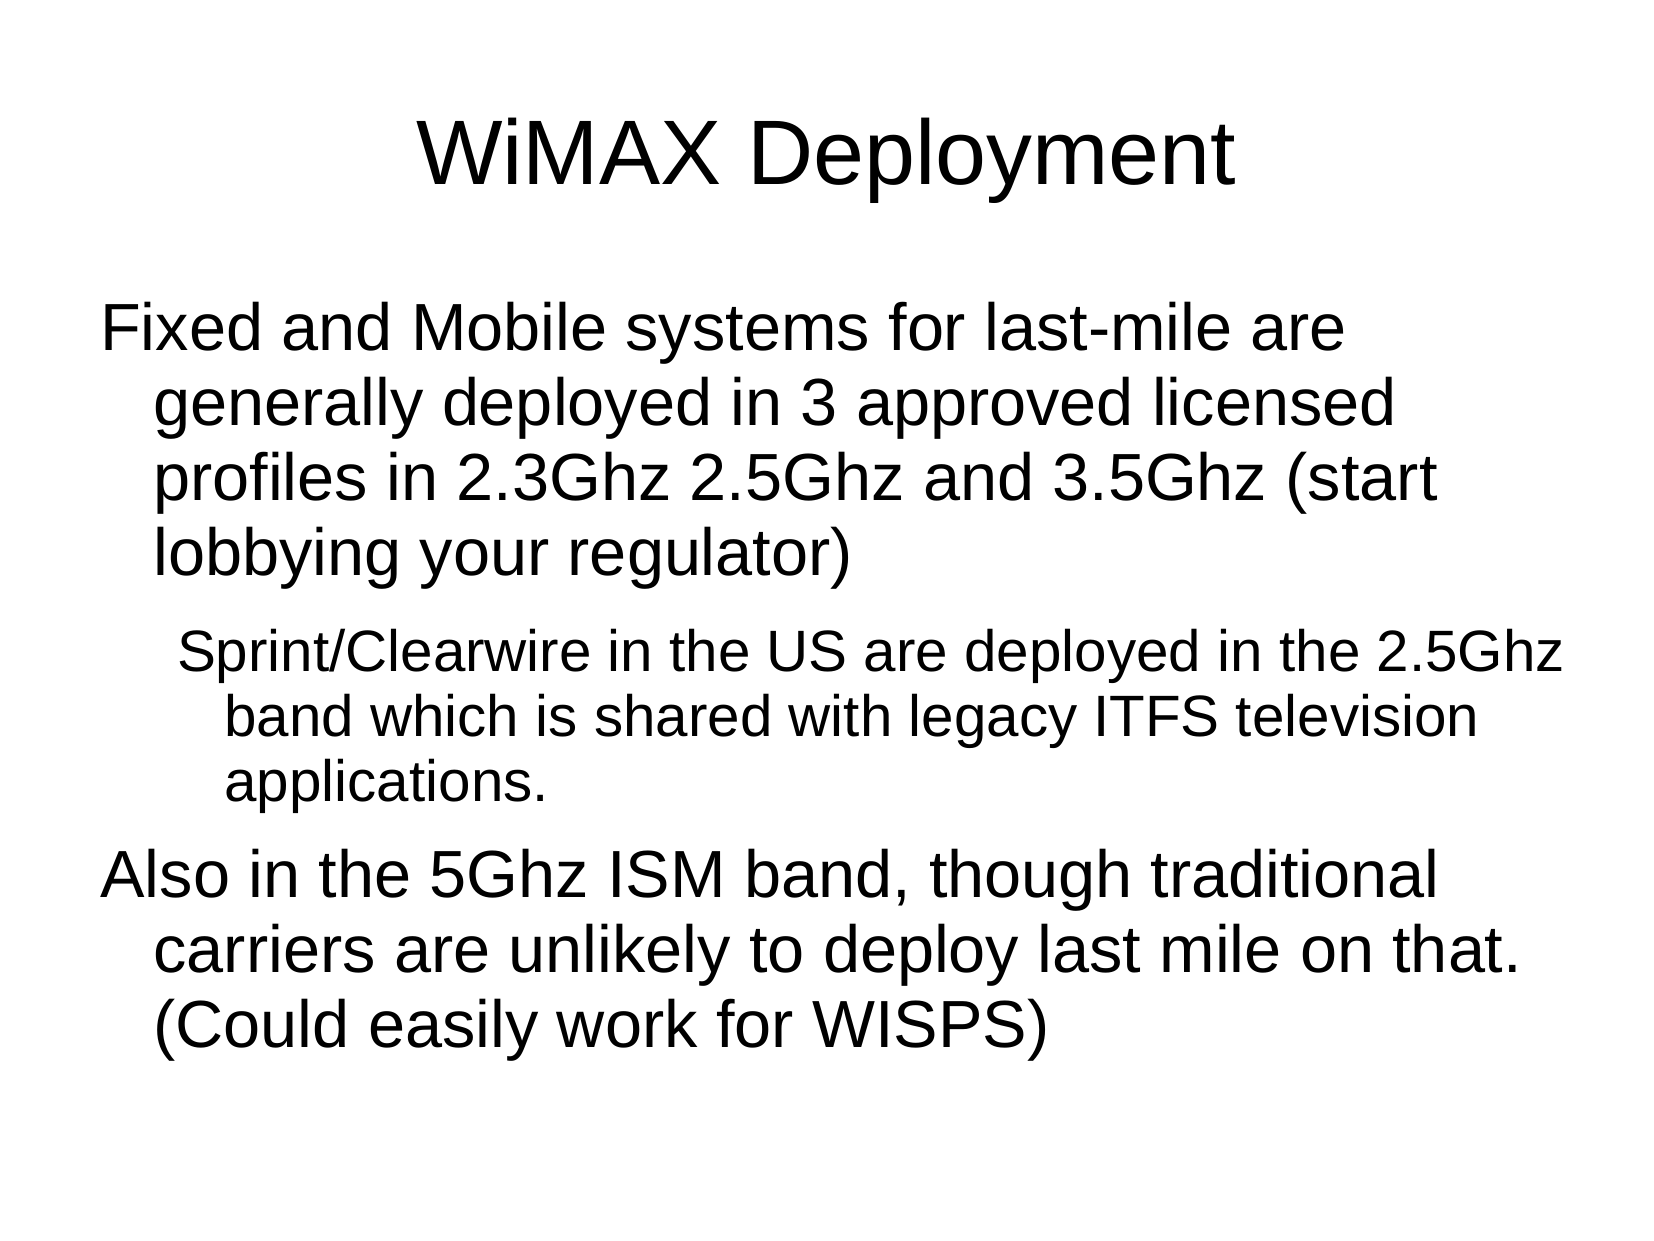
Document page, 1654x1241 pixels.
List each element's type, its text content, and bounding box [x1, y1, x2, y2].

title WiMAX Deployment [82, 56, 1571, 250]
list Fixed and Mobile systems for last-mile are generally deployed in 3 approved licensed profiles in 2.3Ghz 2.5Ghz and 3.5Ghz (start lobbying your regulator) Sprint/Clearwire in the US are deployed in the 2.5Ghz band which is shared with legacy ITFS television applications. Also in the 5Ghz ISM band, though traditional carriers are unlikely to deploy last mile on that. (Could easily work for WISPS) [82, 290, 1571, 1094]
